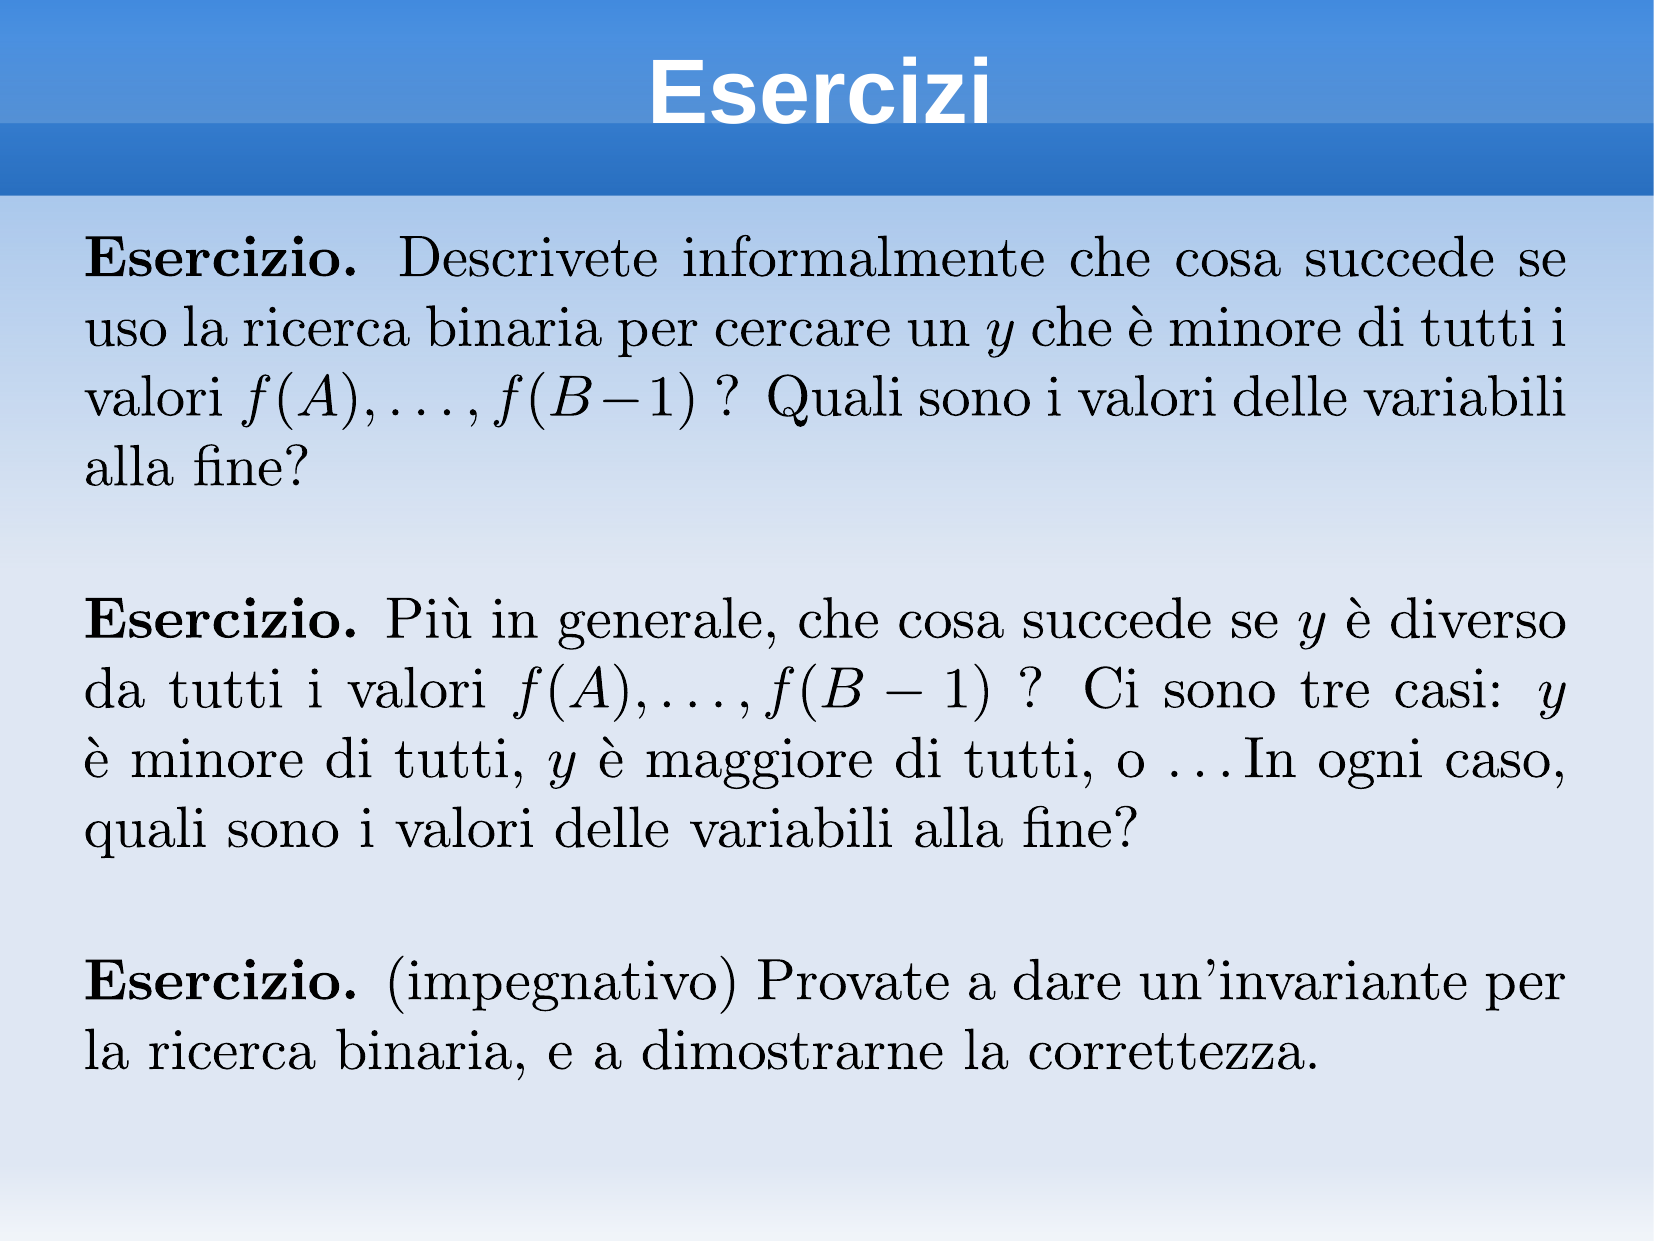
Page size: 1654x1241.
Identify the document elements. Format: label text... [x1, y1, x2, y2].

picture [0, 0, 1654, 1241]
text_box [81, 234, 1568, 1081]
title Esercizi [76, 0, 1565, 196]
